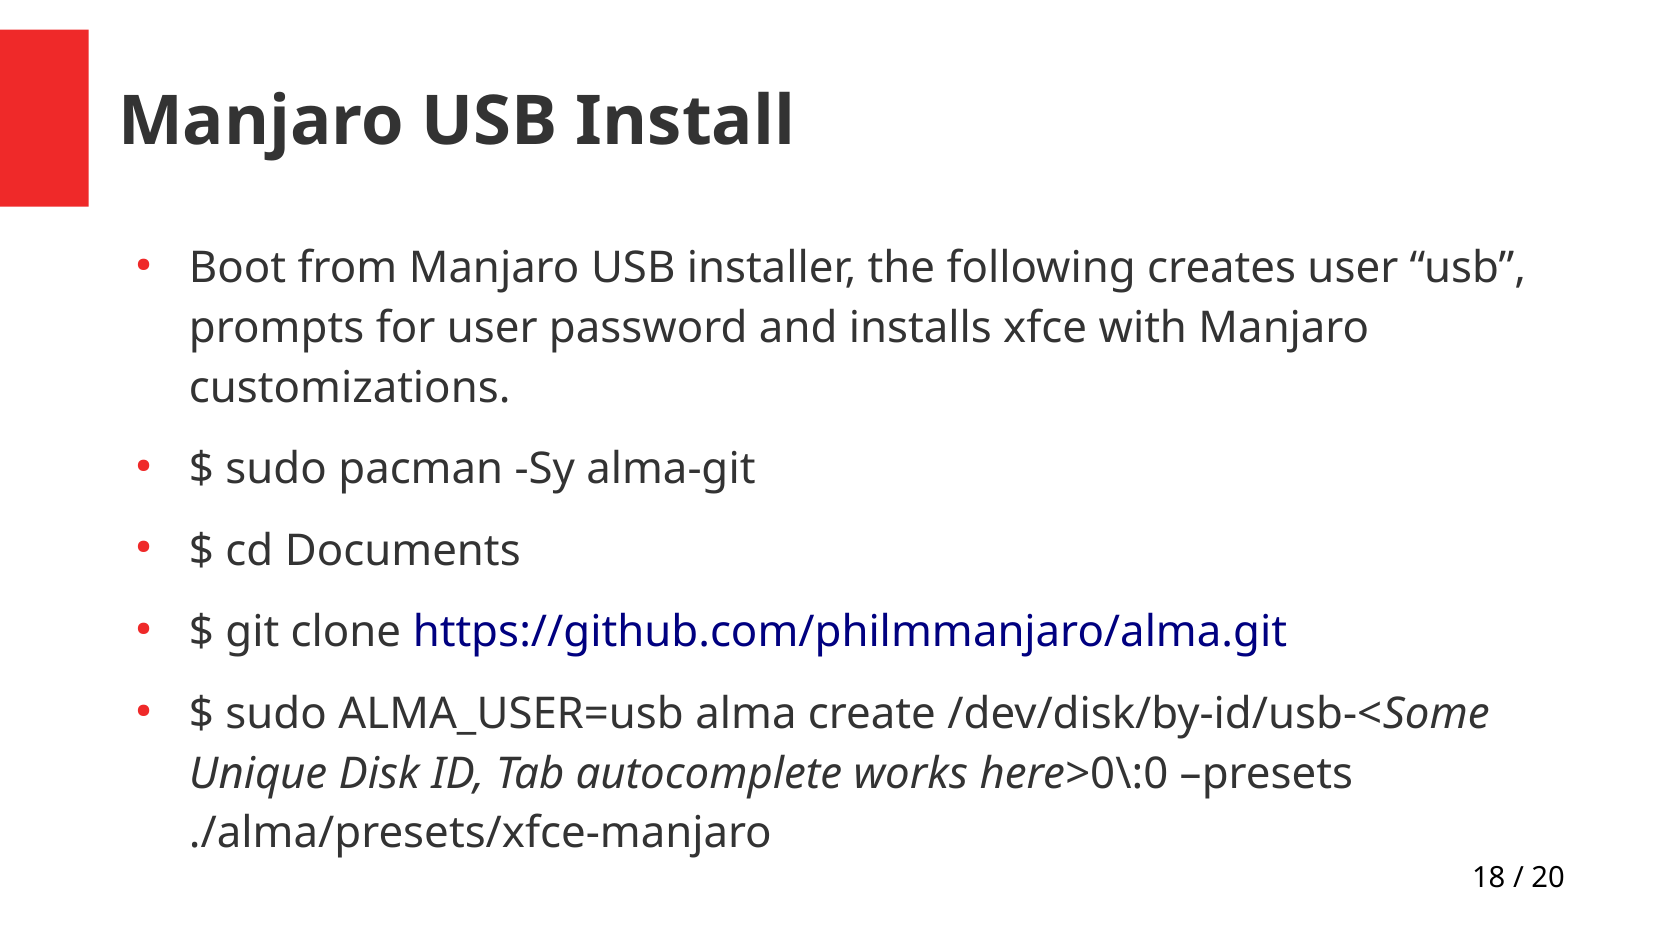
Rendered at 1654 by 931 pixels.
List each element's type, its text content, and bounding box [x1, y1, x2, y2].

title Manjaro USB Install [118, 29, 1595, 207]
list Boot from Manjaro USB installer, the following creates user “usb”, prompts for user password and installs xfce with Manjaro customizations. $ sudo pacman -Sy alma-git $ cd Documents $ git clone https://github.com/philmmanjaro/alma.git $ sudo ALMA_USER=usb alma create /dev/disk/by-id/usb-<Some Unique Disk ID, Tab autocomplete works here>0\:0 –presets ./alma/presets/xfce-manjaro [118, 236, 1595, 798]
